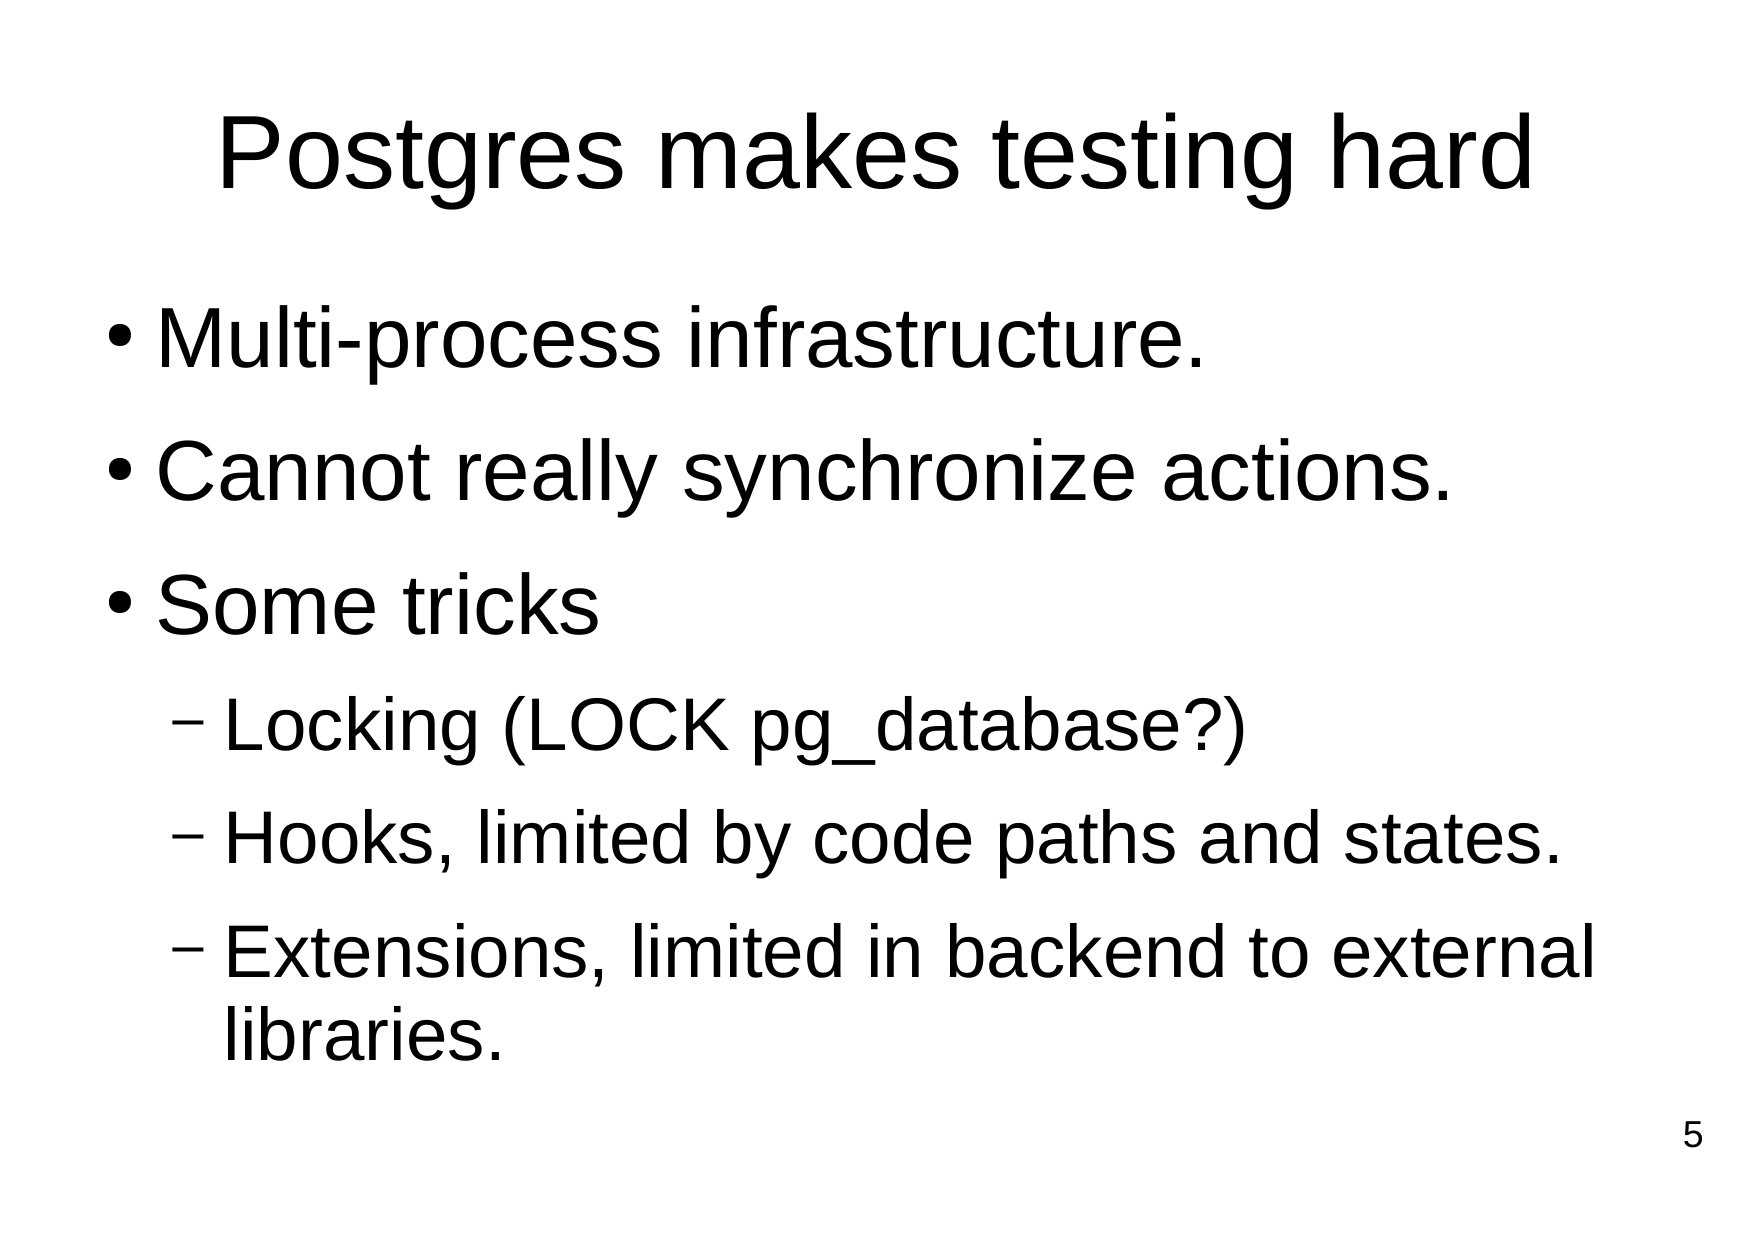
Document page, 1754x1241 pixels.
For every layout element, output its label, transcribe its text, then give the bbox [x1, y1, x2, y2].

text_box <number> [1447, 1106, 1719, 1201]
list Multi-process infrastructure. Cannot really synchronize actions. Some tricks Locking (LOCK pg_database?) Hooks, limited by code paths and states. Extensions, limited in backend to external libraries. [87, 290, 1667, 1081]
title Postgres makes testing hard [87, 49, 1667, 257]
